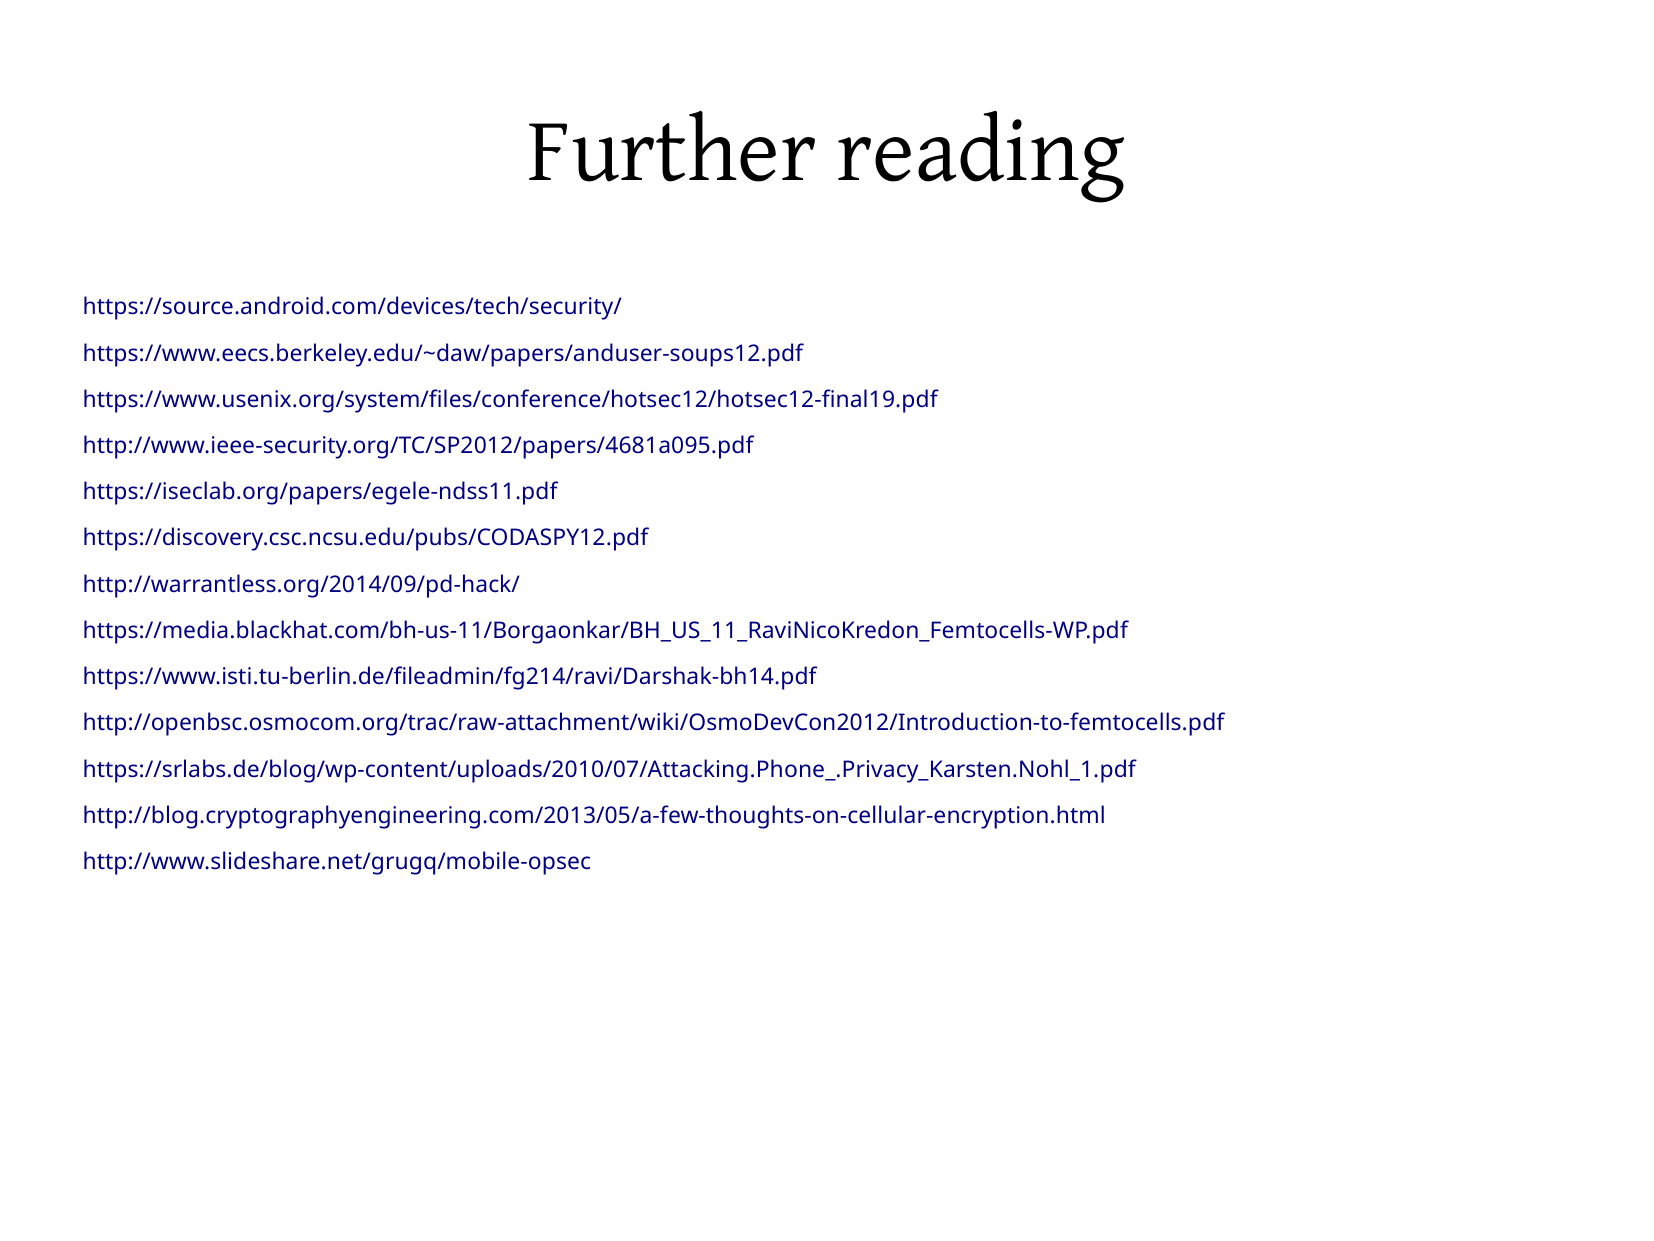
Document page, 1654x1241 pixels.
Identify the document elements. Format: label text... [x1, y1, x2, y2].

text_box [615, 390, 645, 461]
title Further reading [82, 49, 1571, 257]
list https://source.android.com/devices/tech/security/ https://www.eecs.berkeley.edu/~daw/papers/anduser-soups12.pdf https://www.usenix.org/system/files/conference/hotsec12/hotsec12-final19.pdf http://www.ieee-security.org/TC/SP2012/papers/4681a095.pdf https://iseclab.org/papers/egele-ndss11.pdf https://discovery.csc.ncsu.edu/pubs/CODASPY12.pdf http://warrantless.org/2014/09/pd-hack/ https://media.blackhat.com/bh-us-11/Borgaonkar/BH_US_11_RaviNicoKredon_Femtocells-WP.pdf https://www.isti.tu-berlin.de/fileadmin/fg214/ravi/Darshak-bh14.pdf http://openbsc.osmocom.org/trac/raw-attachment/wiki/OsmoDevCon2012/Introduction-to-femtocells.pdf https://srlabs.de/blog/wp-content/uploads/2010/07/Attacking.Phone_.Privacy_Karsten.Nohl_1.pdf http://blog.cryptographyengineering.com/2013/05/a-few-thoughts-on-cellular-encryption.html http://www.slideshare.net/grugq/mobile-opsec [82, 290, 1571, 1010]
